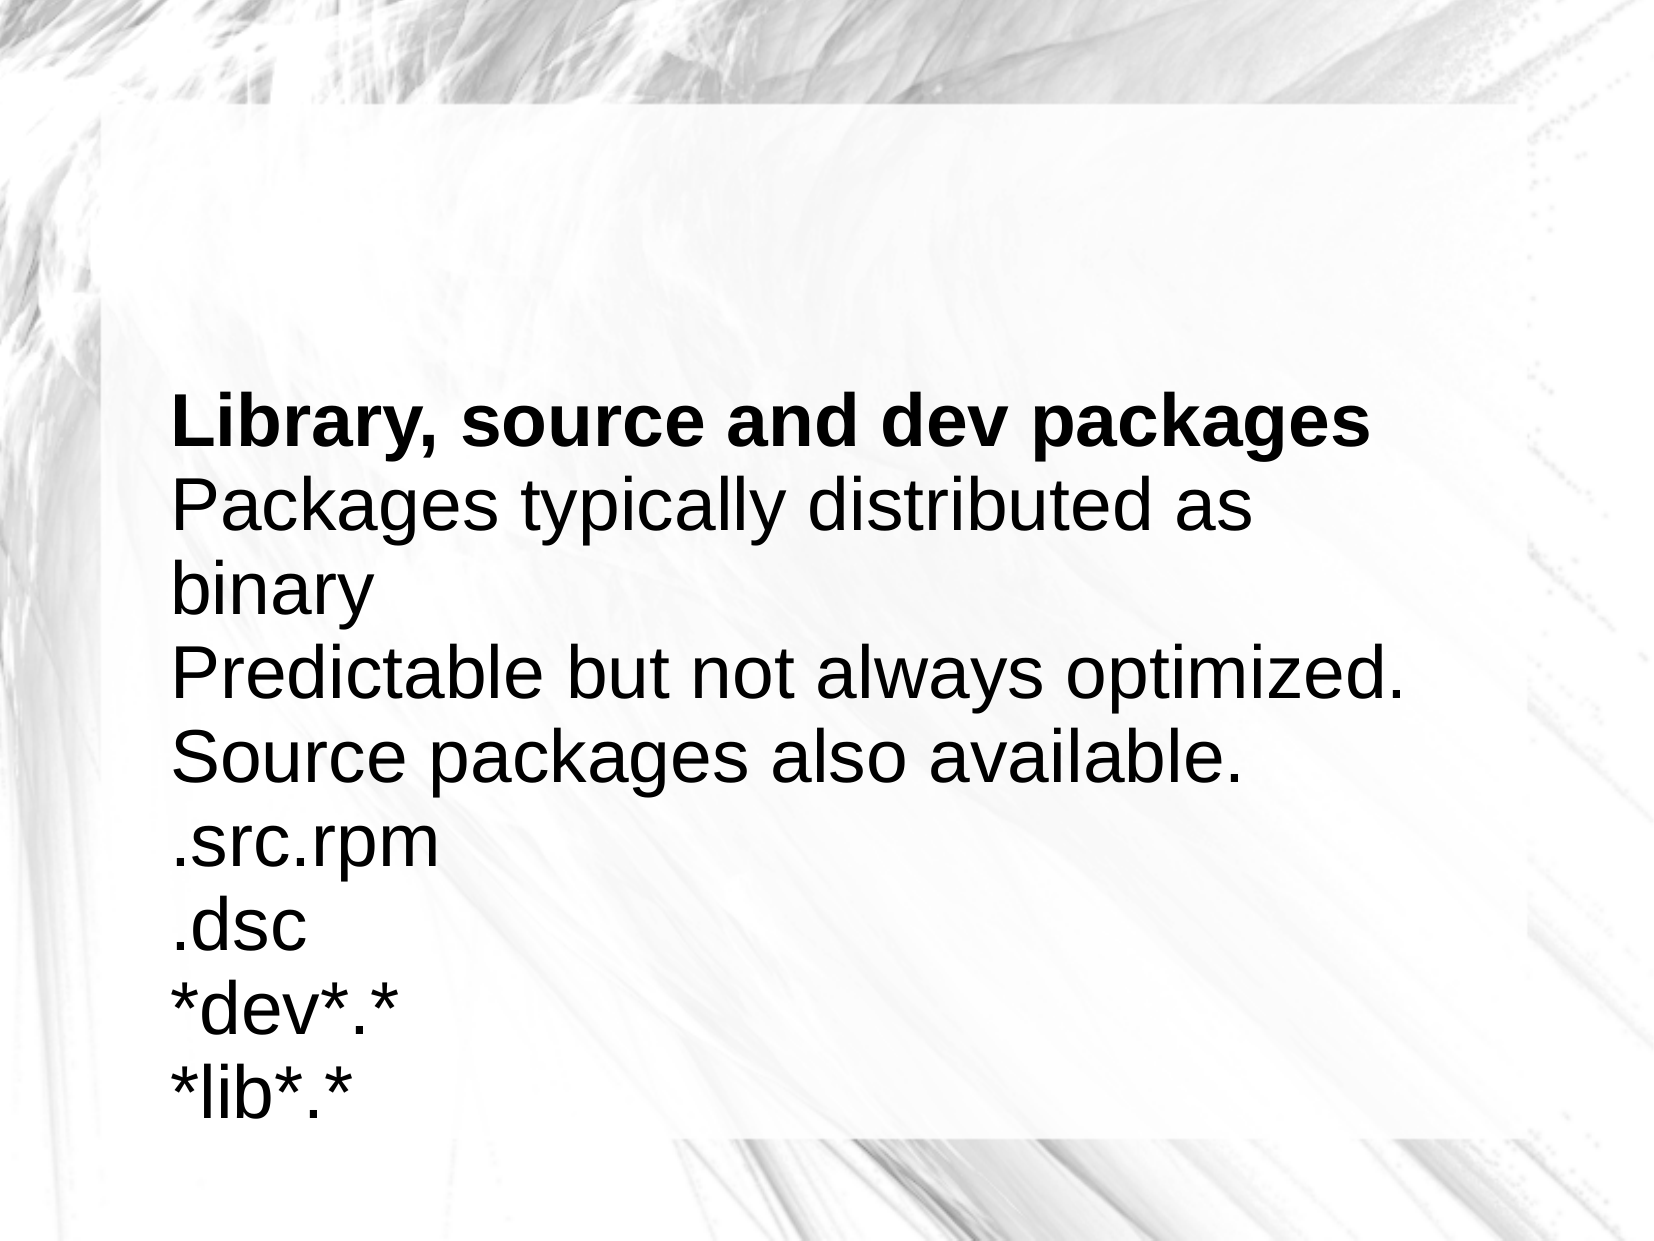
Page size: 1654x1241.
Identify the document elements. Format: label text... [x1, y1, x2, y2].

picture [0, 0, 1654, 1241]
text_box Library, source and dev packages Packages typically distributed as binary Predictable but not always optimized. Source packages also available. .src.rpm .dsc *dev*.* *lib*.* [155, 371, 1495, 987]
